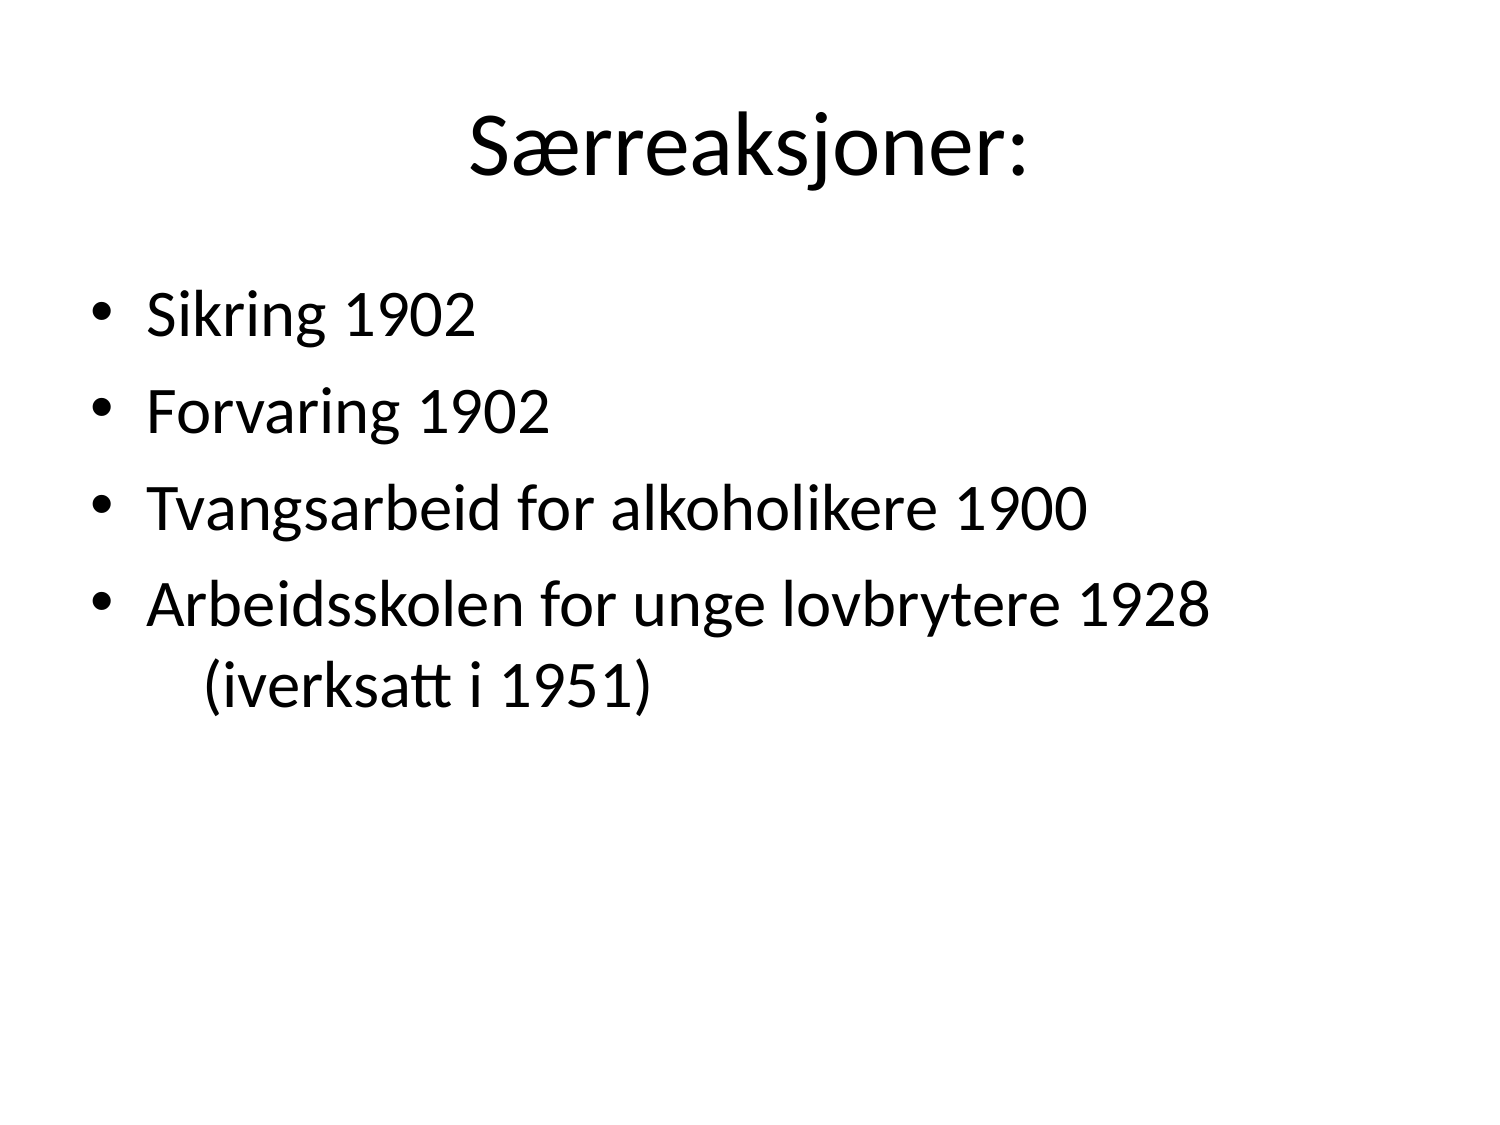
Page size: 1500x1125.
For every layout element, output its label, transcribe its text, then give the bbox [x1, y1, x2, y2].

list Sikring 1902 Forvaring 1902 Tvangsarbeid for alkoholikere 1900 Arbeidsskolen for unge lovbrytere 1928 (iverksatt i 1951) [75, 262, 1426, 1005]
title Særreaksjoner: [75, 45, 1426, 233]
